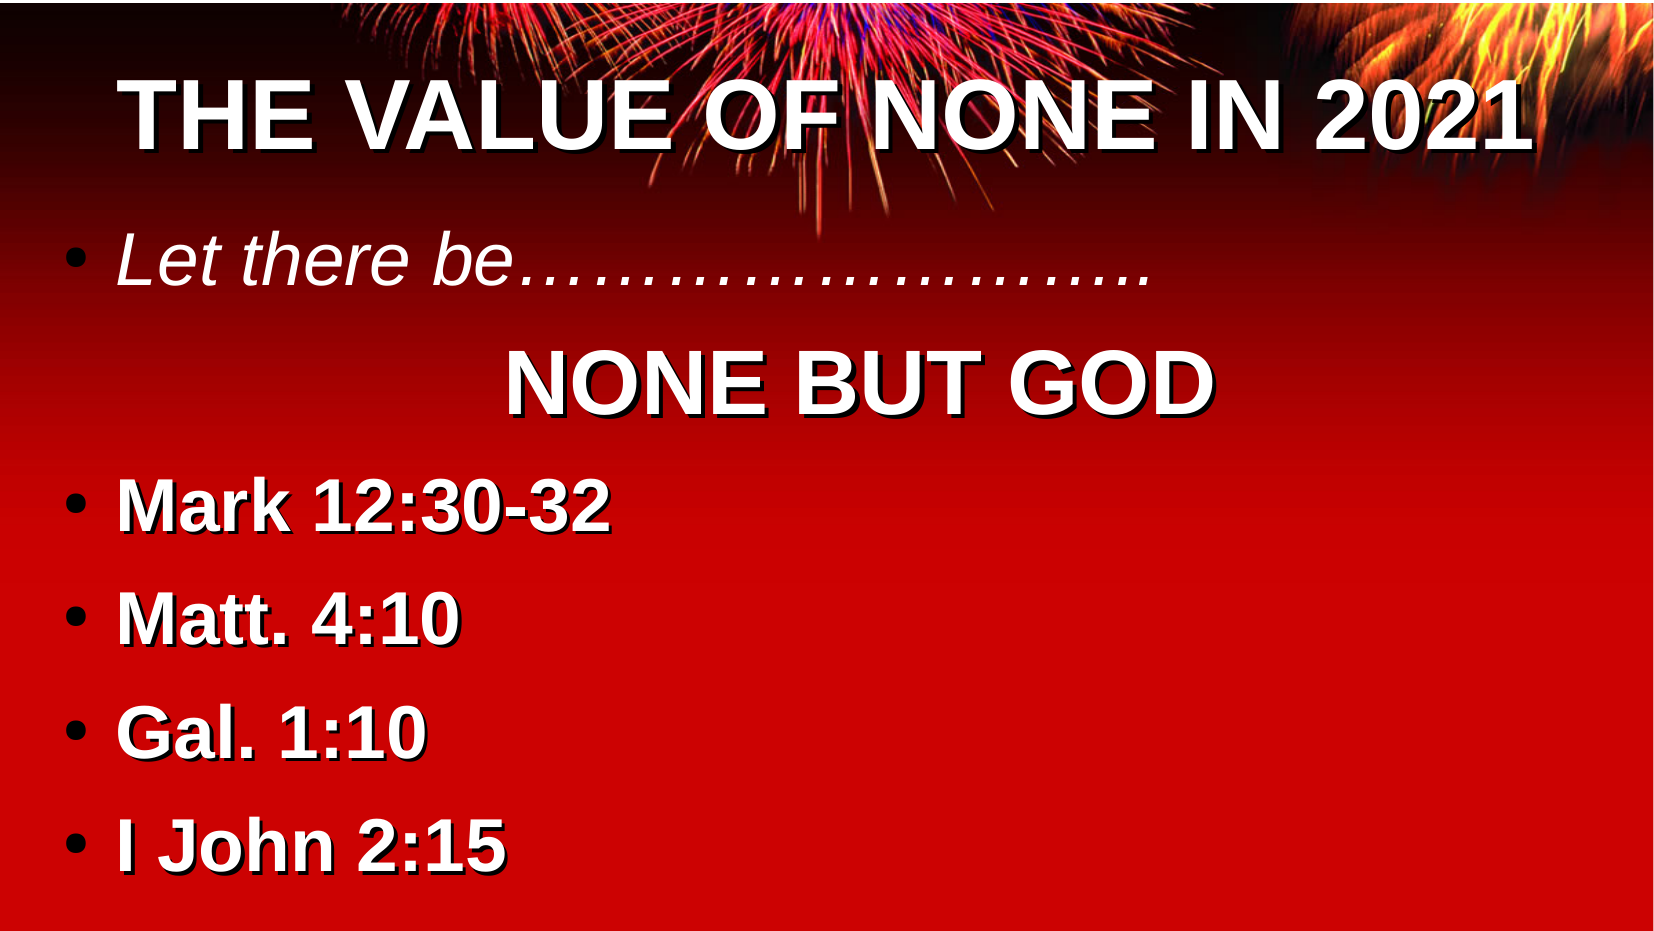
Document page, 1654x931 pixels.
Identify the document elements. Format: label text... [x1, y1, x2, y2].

picture [0, 3, 1654, 931]
title THE VALUE OF NONE IN 2021 [82, 37, 1571, 193]
list Let there be…………………….. NONE BUT GOD Mark 12:30-32 Matt. 4:10 Gal. 1:10 I John 2:15 [45, 217, 1606, 901]
